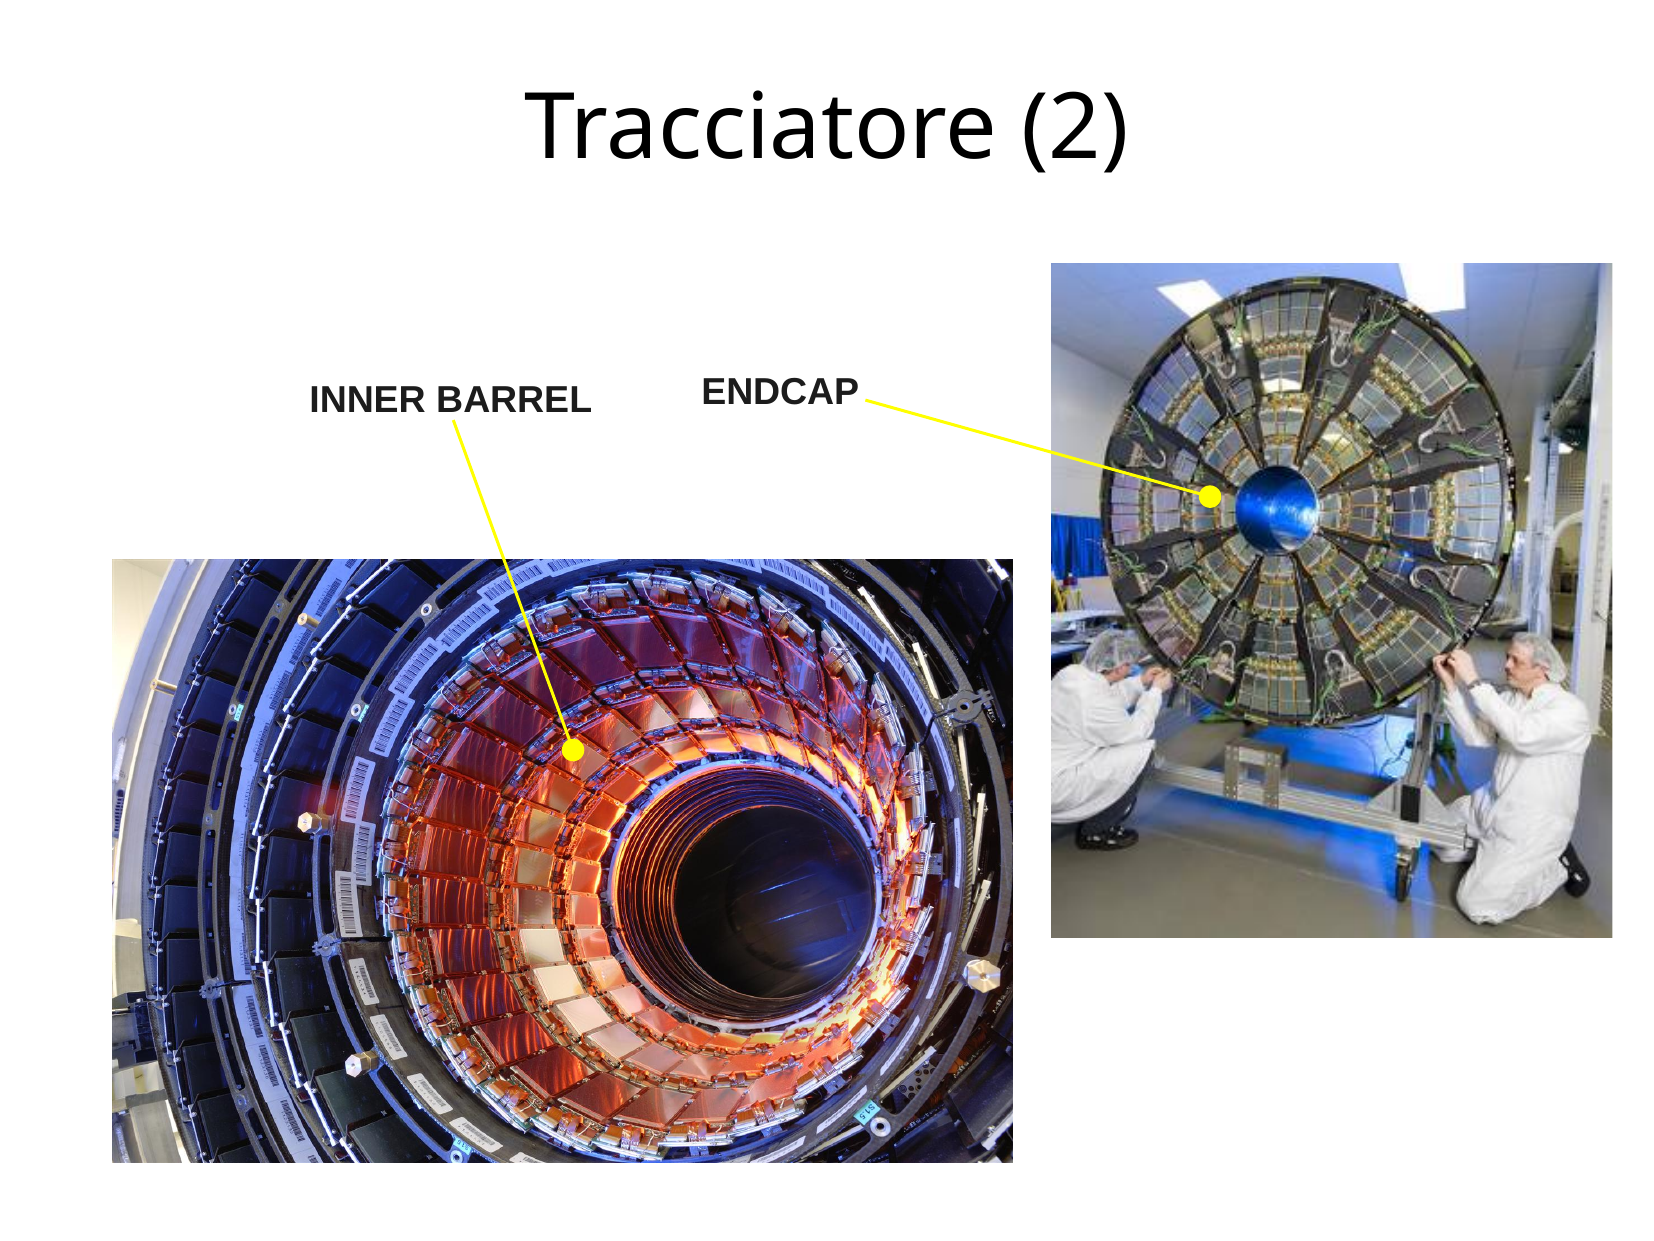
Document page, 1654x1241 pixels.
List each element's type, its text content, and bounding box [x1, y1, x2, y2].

picture [112, 559, 1013, 1163]
picture [1050, 262, 1613, 938]
title Tracciatore (2) [82, 19, 1571, 227]
text_box ENDCAP [701, 367, 860, 413]
text_box INNER BARREL [309, 374, 593, 421]
